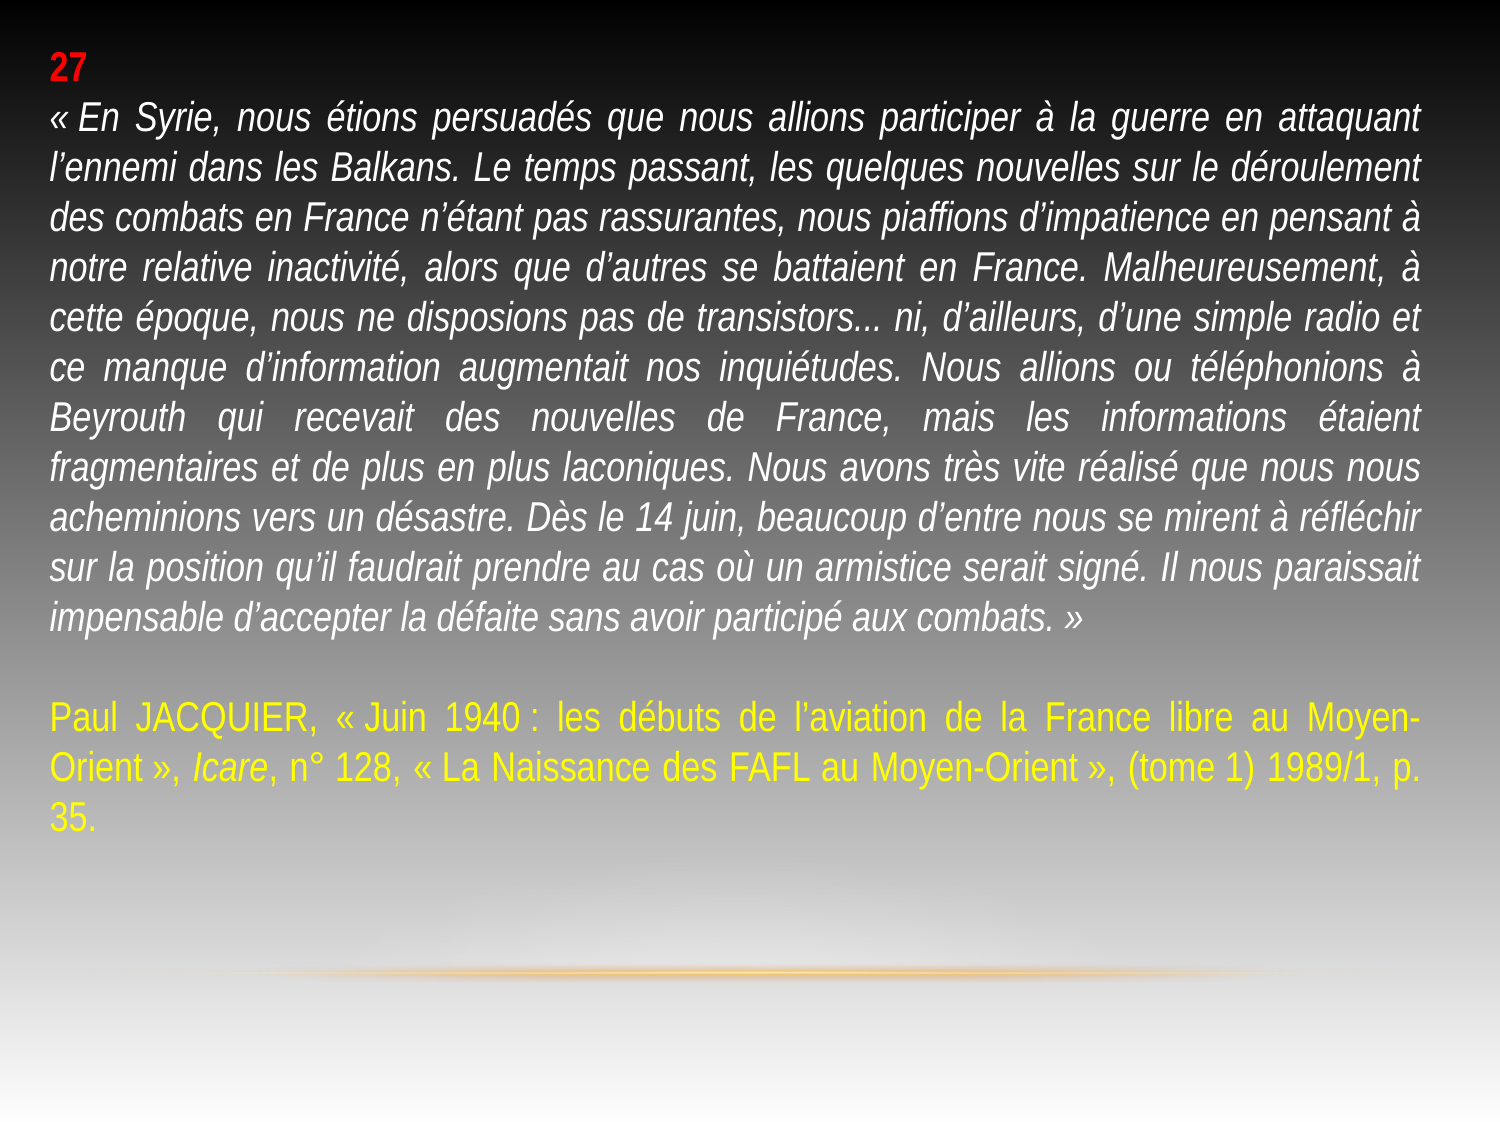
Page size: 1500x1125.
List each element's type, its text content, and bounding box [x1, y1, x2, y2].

picture [0, 0, 1500, 1125]
text_box 27 « En Syrie, nous étions persuadés que nous allions participer à la guerre en attaquant l’ennemi dans les Balkans. Le temps passant, les quelques nouvelles sur le déroulement des combats en France n’étant pas rassurantes, nous piaffions d’impatience en pensant à notre relative inactivité, alors que d’autres se battaient en France. Malheureusement, à cette époque, nous ne disposions pas de transistors... ni, d’ailleurs, d’une simple radio et ce manque d’information augmentait nos inquiétudes. Nous allions ou téléphonions à Beyrouth qui recevait des nouvelles de France, mais les informations étaient fragmentaires et de plus en plus laconiques. Nous avons très vite réalisé que nous nous acheminions vers un désastre. Dès le 14 juin, beaucoup d’entre nous se mirent à réfléchir sur la position qu’il faudrait prendre au cas où un armistice serait signé. Il nous paraissait impensable d’accepter la défaite sans avoir participé aux combats. » Paul JACQUIER, « Juin 1940 : les débuts de l’aviation de la France libre au Moyen-Orient », Icare, n° 128, « La Naissance des FAFL au Moyen-Orient », (tome 1) 1989/1, p. 35. [34, 32, 1436, 848]
